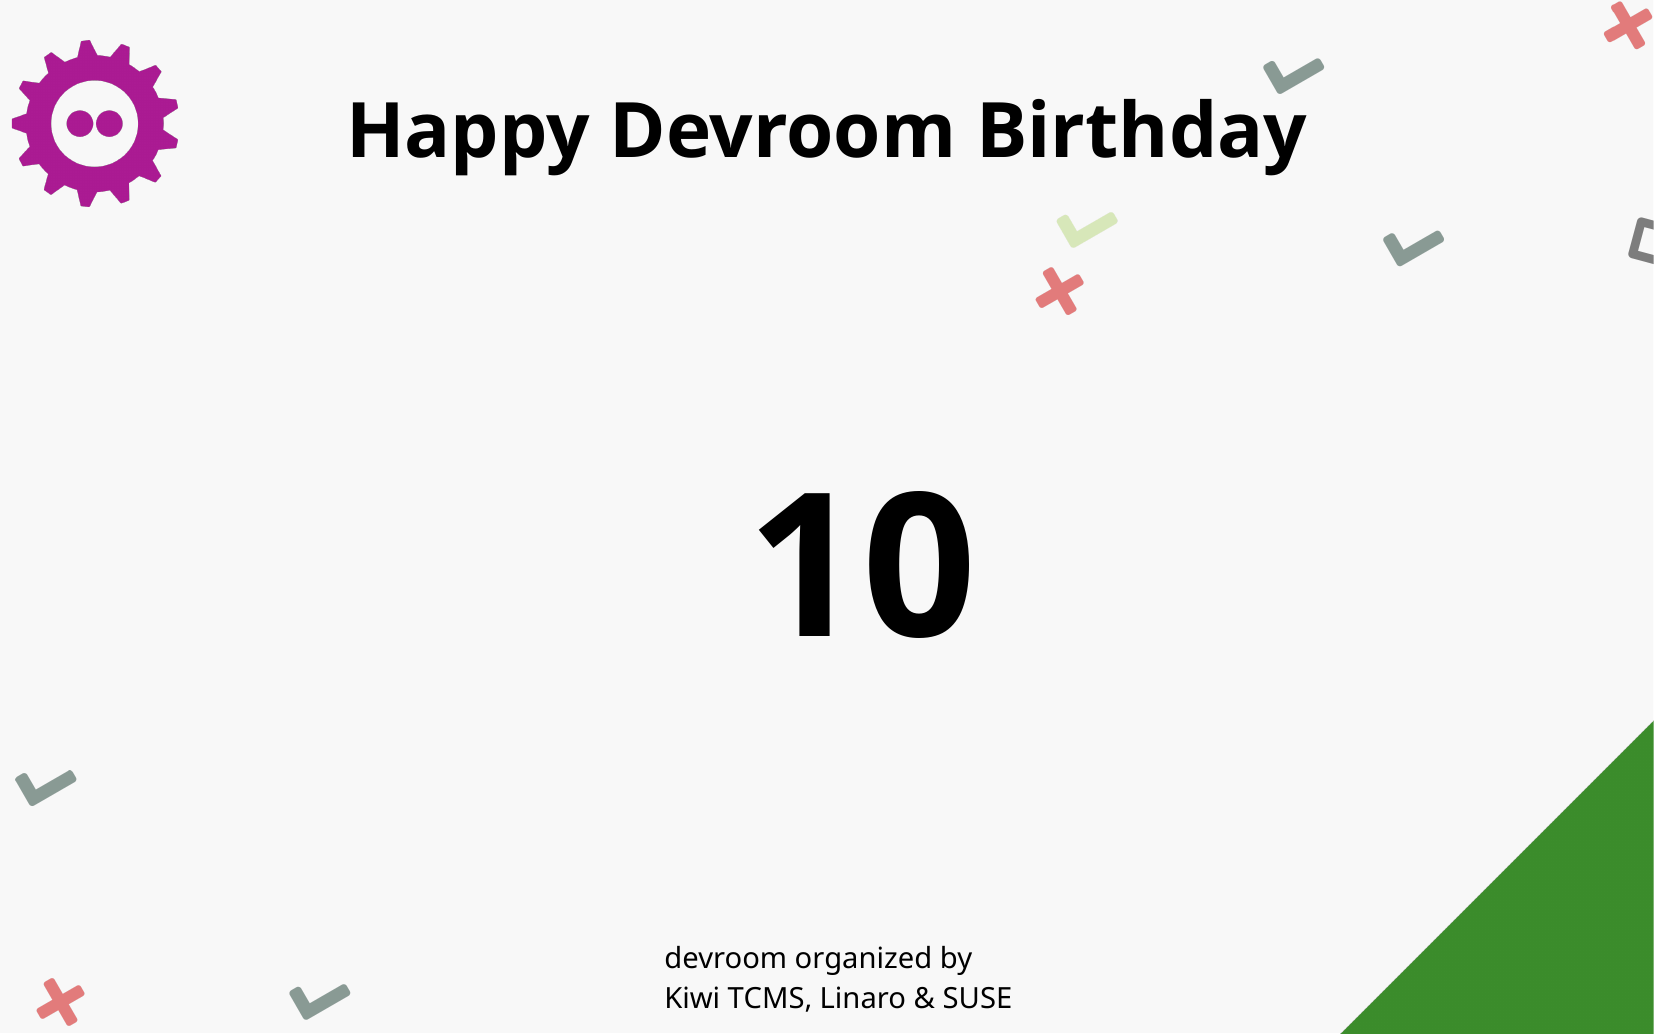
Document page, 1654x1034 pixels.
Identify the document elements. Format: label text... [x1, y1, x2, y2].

subtitle 10 [82, 259, 1571, 859]
picture [1340, 716, 1654, 1034]
picture [1035, 0, 1654, 315]
title Happy Devroom Birthday [82, 41, 1571, 214]
picture [11, 40, 178, 207]
picture [15, 770, 359, 1034]
